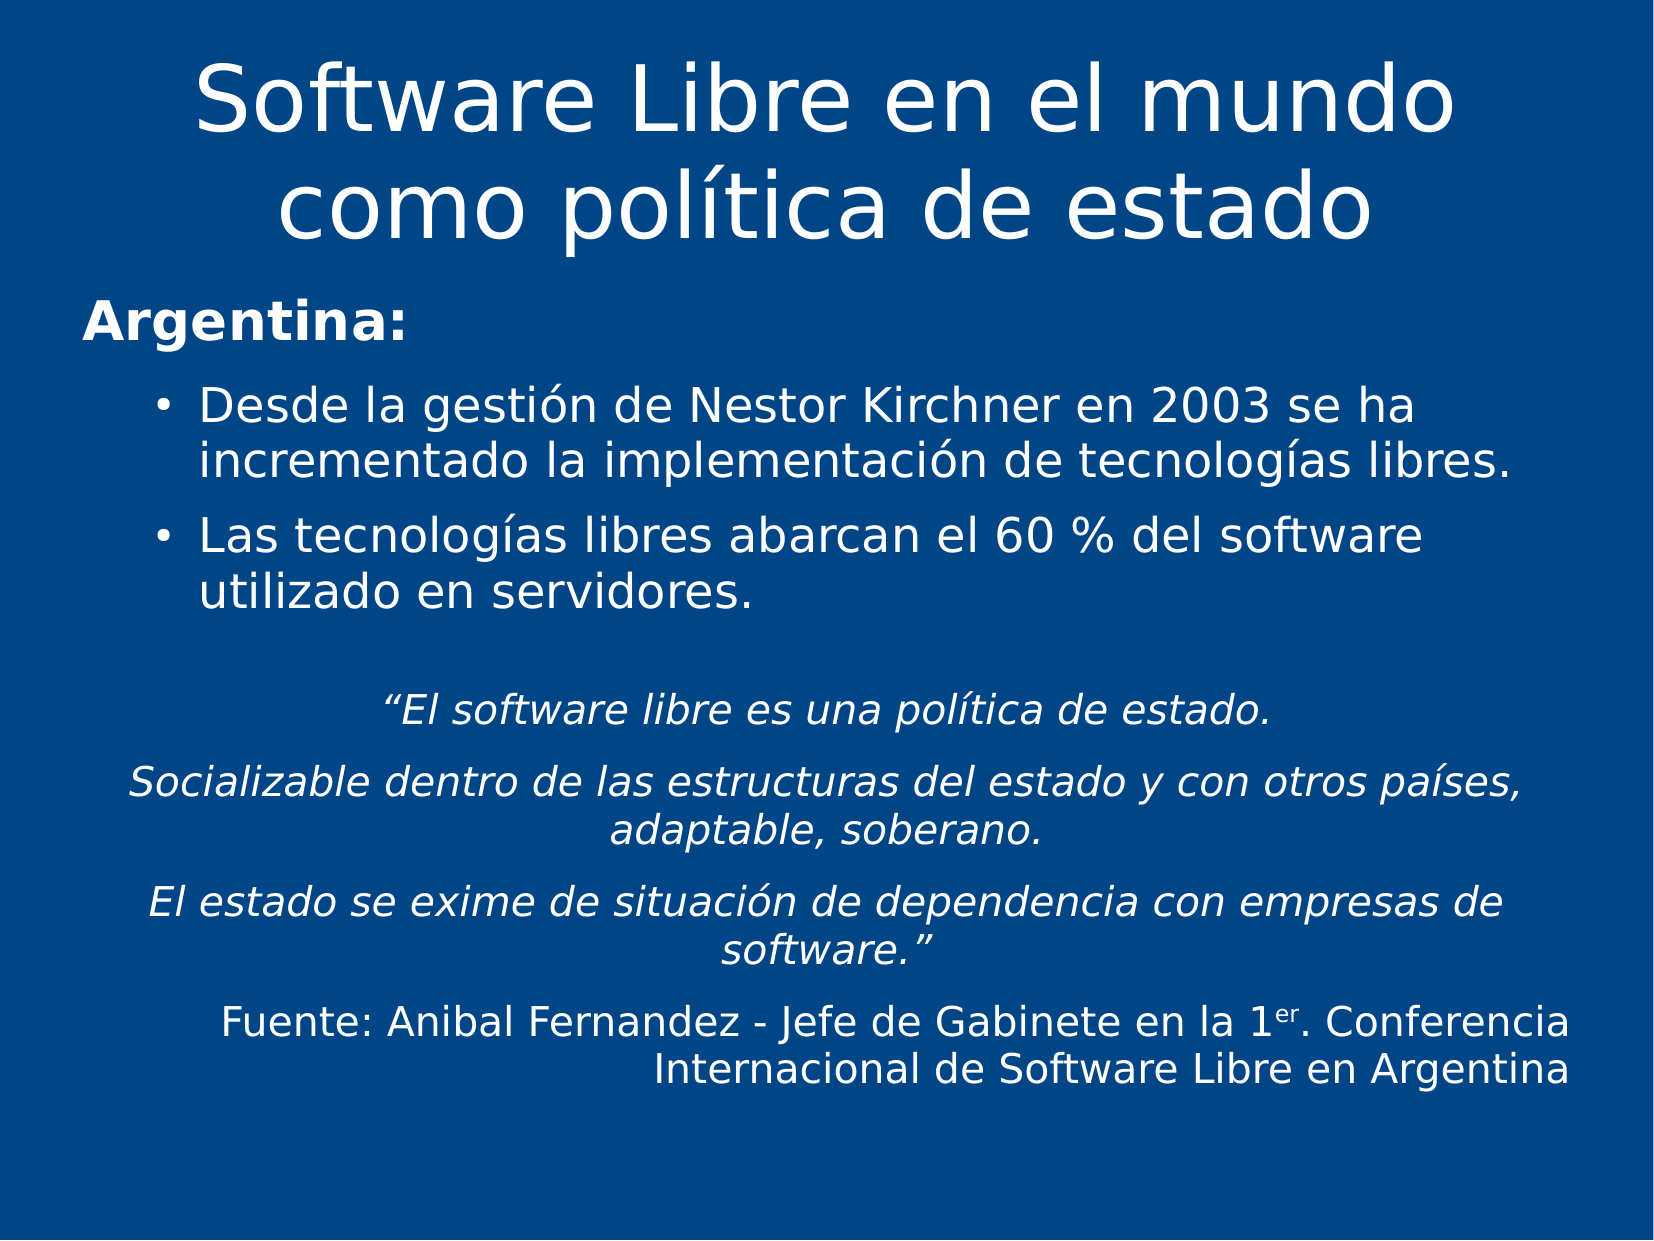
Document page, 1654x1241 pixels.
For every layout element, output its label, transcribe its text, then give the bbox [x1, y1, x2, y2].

title Software Libre en el mundo como política de estado [82, 45, 1571, 261]
list Argentina: Desde la gestión de Nestor Kirchner en 2003 se ha incrementado la implementación de tecnologías libres. Las tecnologías libres abarcan el 60 % del software utilizado en servidores. “El software libre es una política de estado. Socializable dentro de las estructuras del estado y con otros países, adaptable, soberano. El estado se exime de situación de dependencia con empresas de software.” Fuente: Anibal Fernandez - Jefe de Gabinete en la 1er. Conferencia Internacional de Software Libre en Argentina [82, 290, 1571, 1109]
